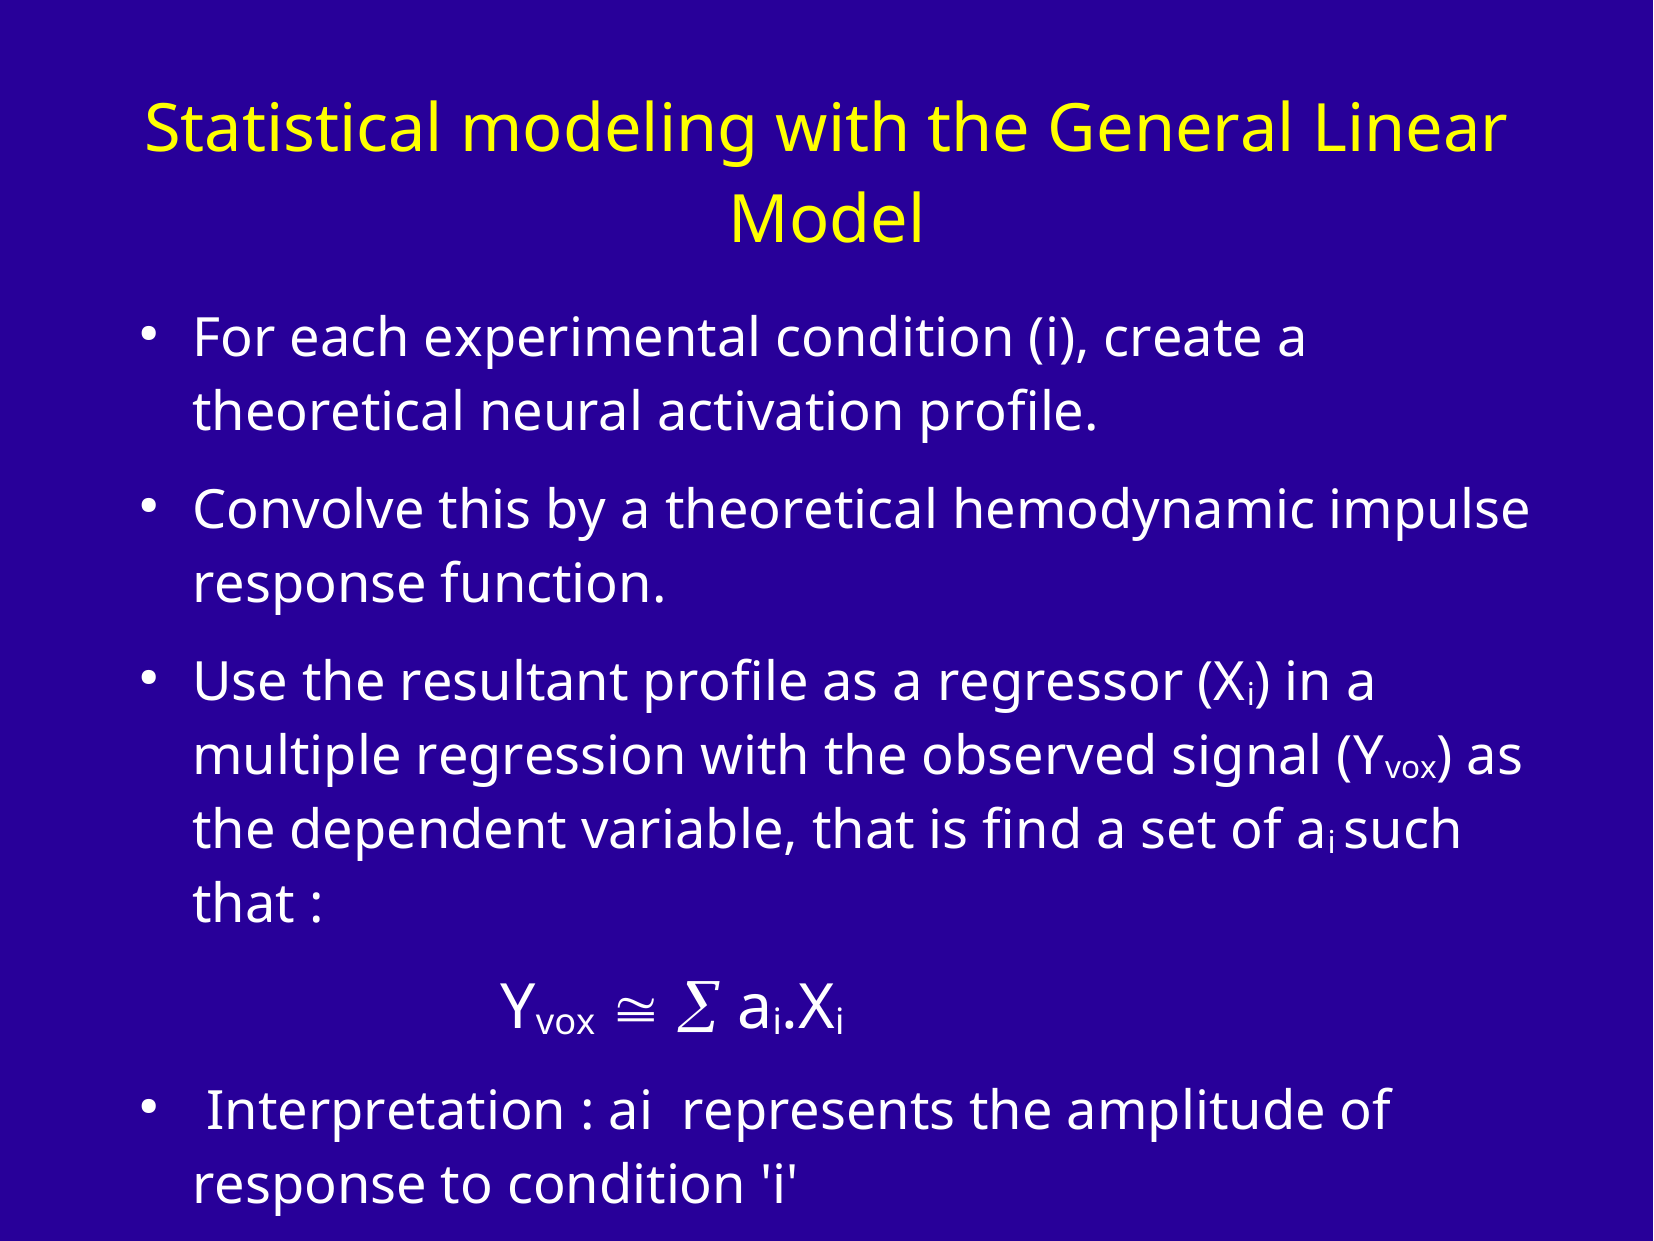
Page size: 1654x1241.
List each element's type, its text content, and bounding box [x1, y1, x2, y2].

title Statistical modeling with the General Linear Model [121, 67, 1533, 275]
list For each experimental condition (i), create a theoretical neural activation profile. Convolve this by a theoretical hemodynamic impulse response function. Use the resultant profile as a regressor (Xi) in a multiple regression with the observed signal (Yvox) as the dependent variable, that is find a set of ai such that : Yvox   ai.Xi Interpretation : ai represents the amplitude of response to condition 'i' [121, 298, 1533, 1241]
